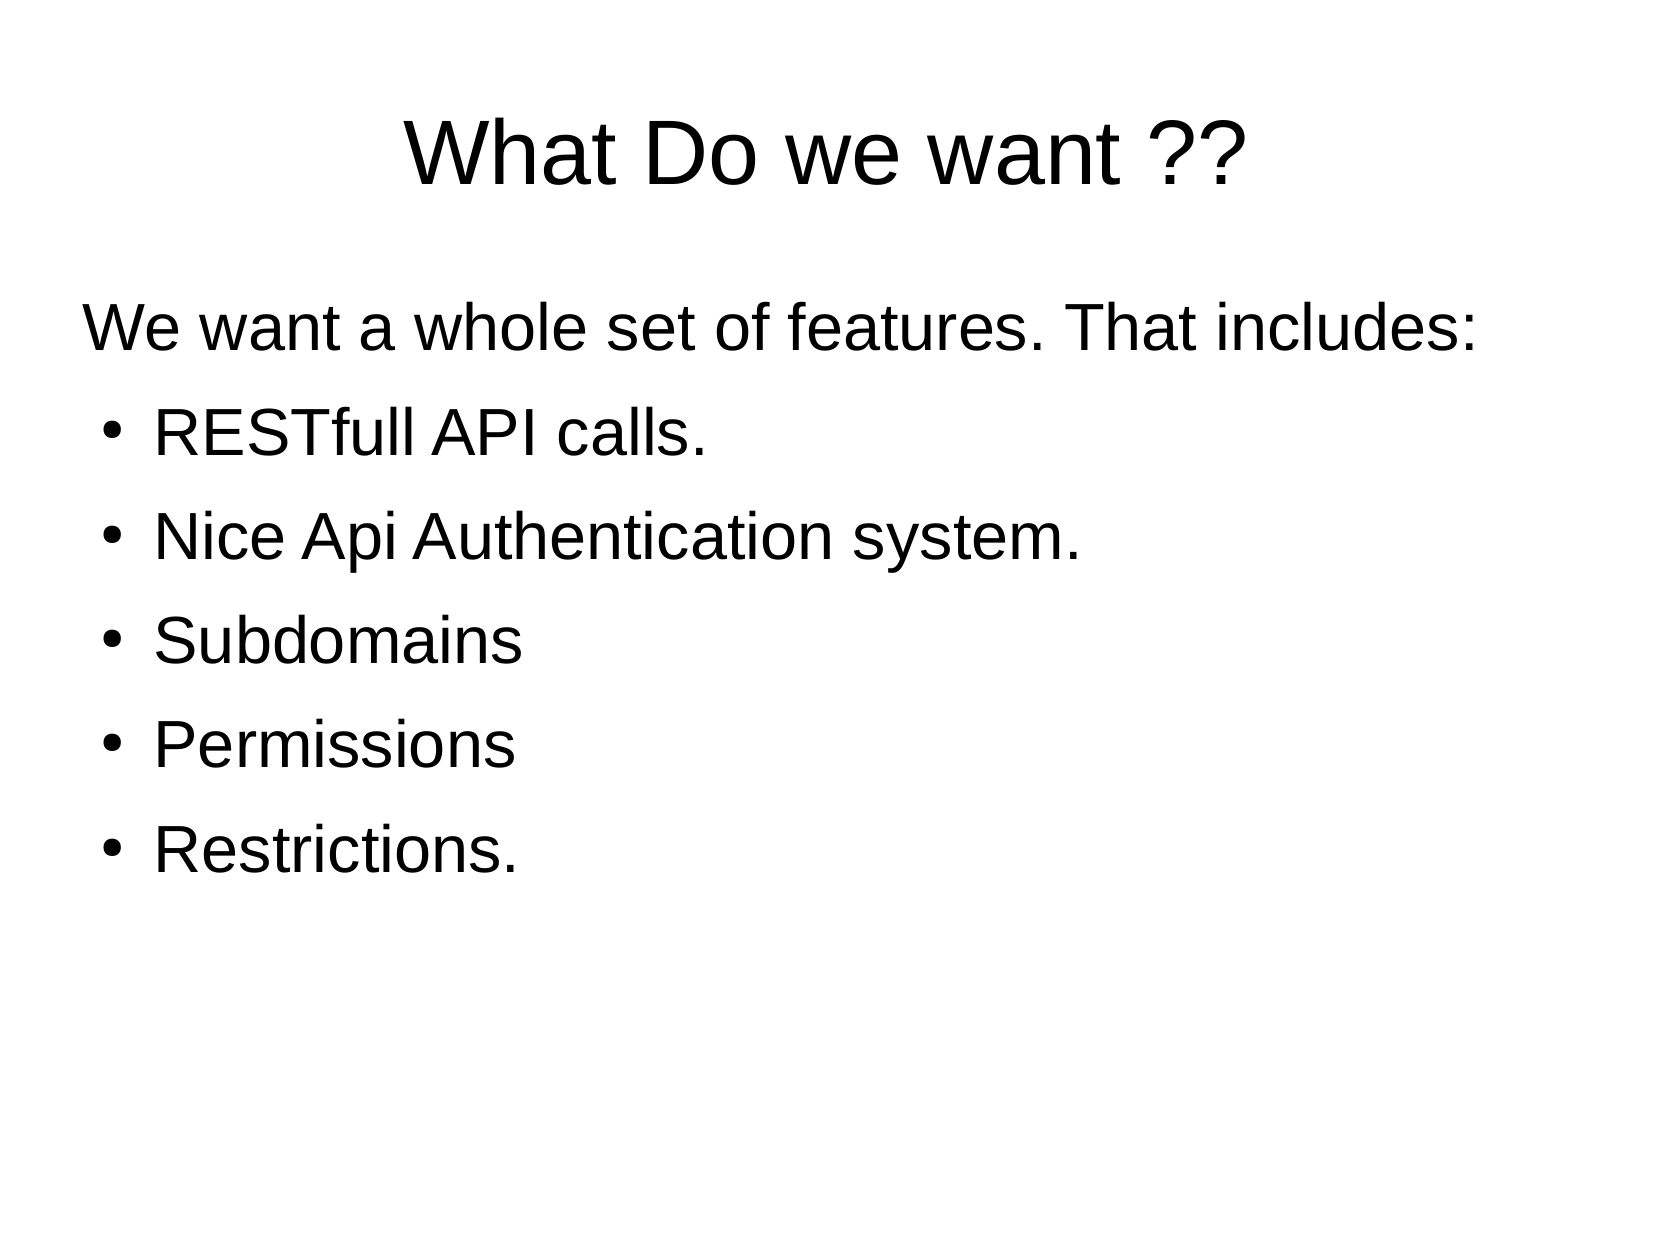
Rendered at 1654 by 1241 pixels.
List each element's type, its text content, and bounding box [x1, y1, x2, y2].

title What Do we want ?? [82, 49, 1571, 257]
list We want a whole set of features. That includes: RESTfull API calls. Nice Api Authentication system. Subdomains Permissions Restrictions. [82, 290, 1571, 1109]
